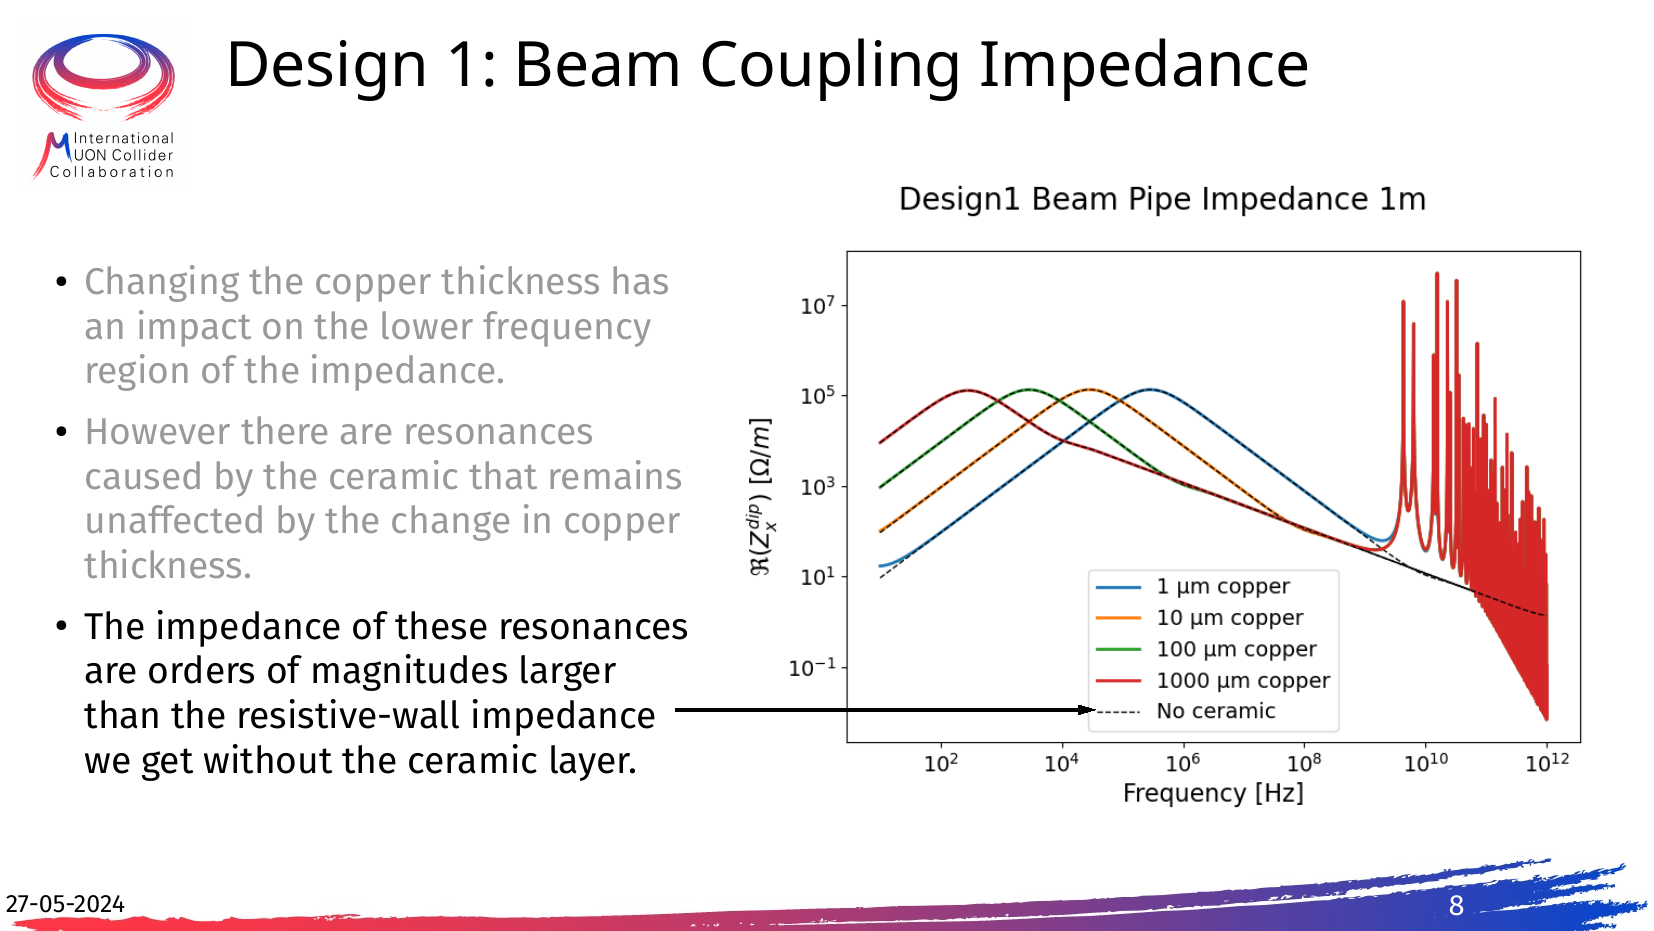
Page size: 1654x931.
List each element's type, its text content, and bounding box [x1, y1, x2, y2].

picture [0, 848, 1654, 931]
title Design 1: Beam Coupling Impedance [225, 19, 1571, 181]
picture [21, 21, 188, 189]
text_box [675, 705, 1096, 715]
list Changing the copper thickness has an impact on the lower frequency region of the impedance. However there are resonances caused by the ceramic that remains unaffected by the change in copper thickness. The impedance of these resonances are orders of magnitudes larger than the resistive-wall impedance we get without the ceramic layer. [45, 260, 700, 809]
picture [735, 175, 1591, 818]
